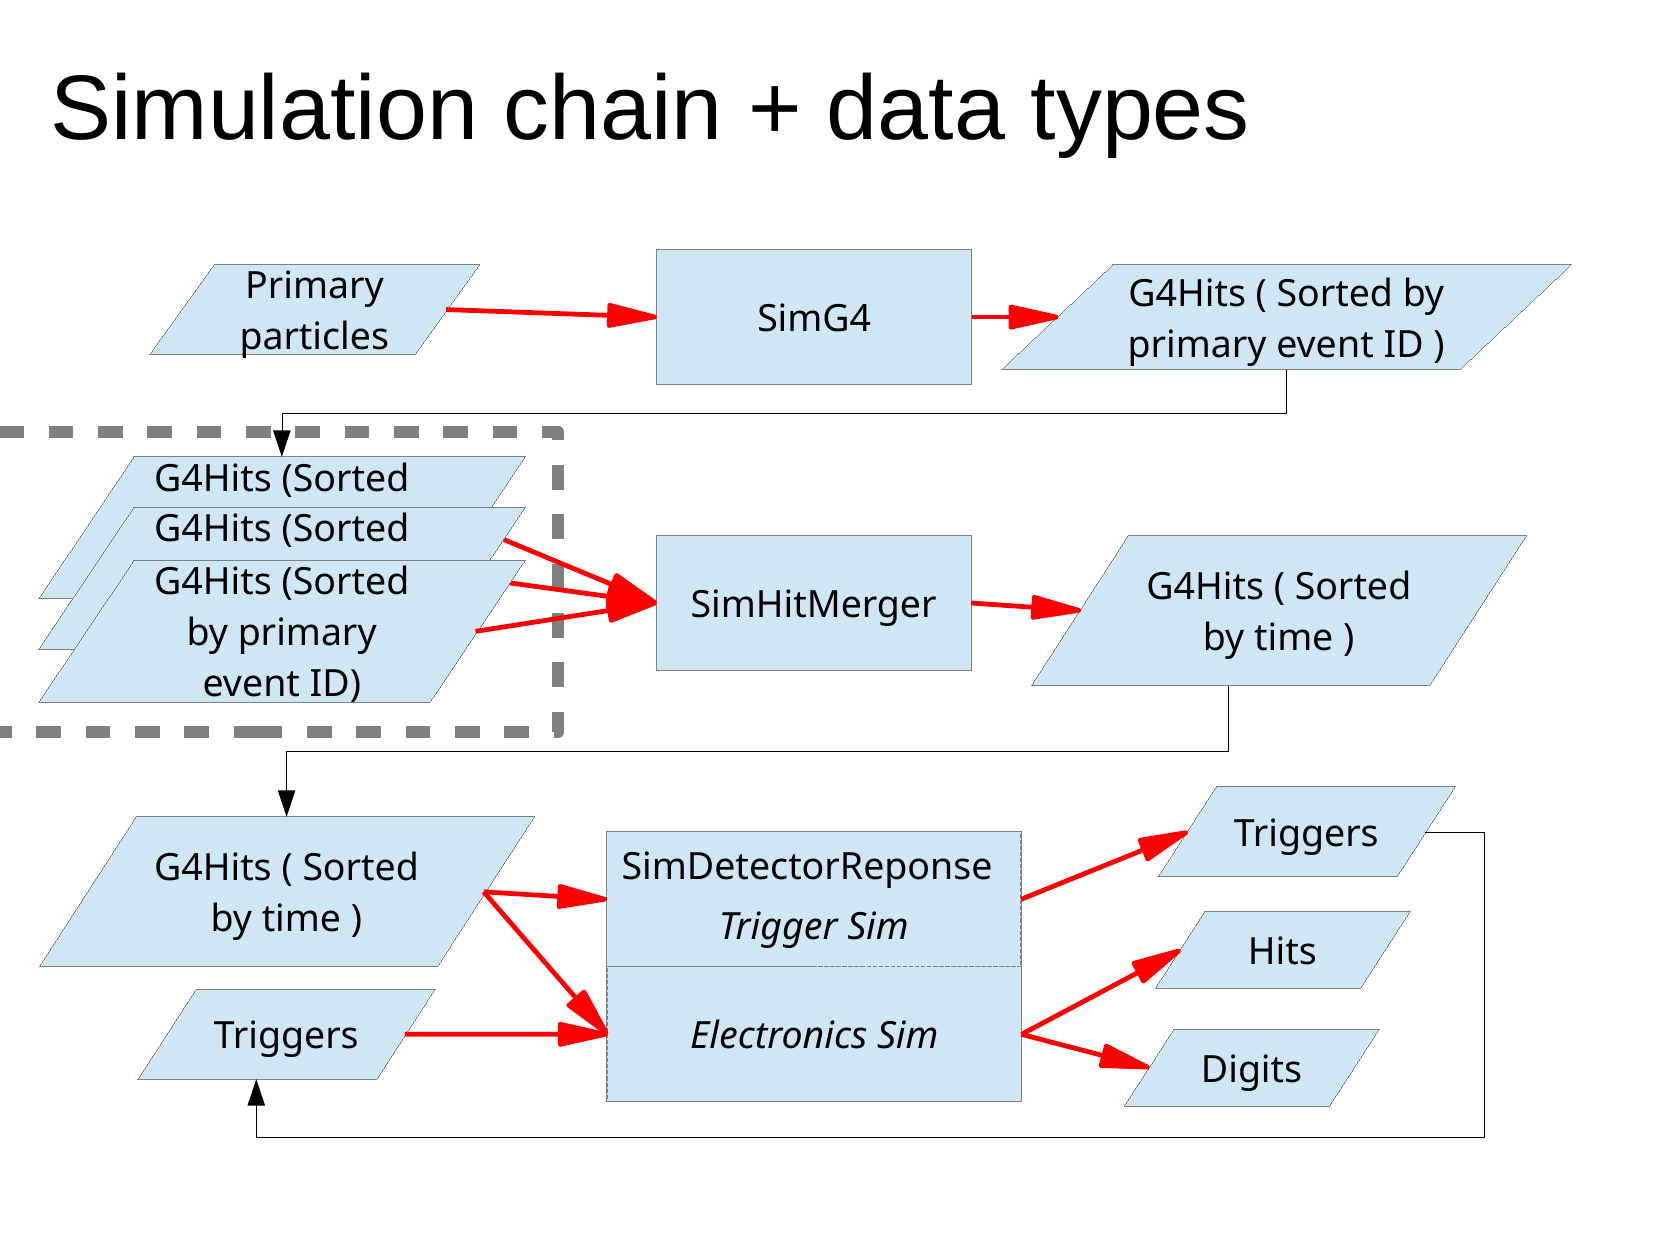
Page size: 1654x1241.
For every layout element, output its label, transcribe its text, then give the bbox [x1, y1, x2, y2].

text_box G4Hits (Sorted by primary event ID) [38, 560, 526, 703]
text_box G4Hits ( Sorted by time ) [39, 816, 535, 967]
text_box Triggers [137, 989, 436, 1080]
text_box Electronics Sim [607, 966, 1022, 1102]
text_box G4Hits ( Sorted by time ) [1031, 535, 1527, 686]
text_box Primary particles [149, 264, 480, 355]
text_box SimG4 [656, 249, 972, 385]
text_box G4Hits ( Sorted by primary event ID ) [1001, 264, 1572, 370]
text_box Hits [1155, 911, 1411, 989]
text_box G4Hits (Sorted by primary event ID) [38, 507, 526, 650]
text_box Triggers [1157, 786, 1456, 877]
title Simulation chain + data types [35, 35, 1266, 181]
text_box Digits [1124, 1029, 1380, 1107]
text_box Trigger Sim [606, 831, 1021, 967]
text_box SimHitMerger [656, 535, 972, 671]
text_box G4Hits (Sorted by primary event ID) [38, 456, 526, 599]
